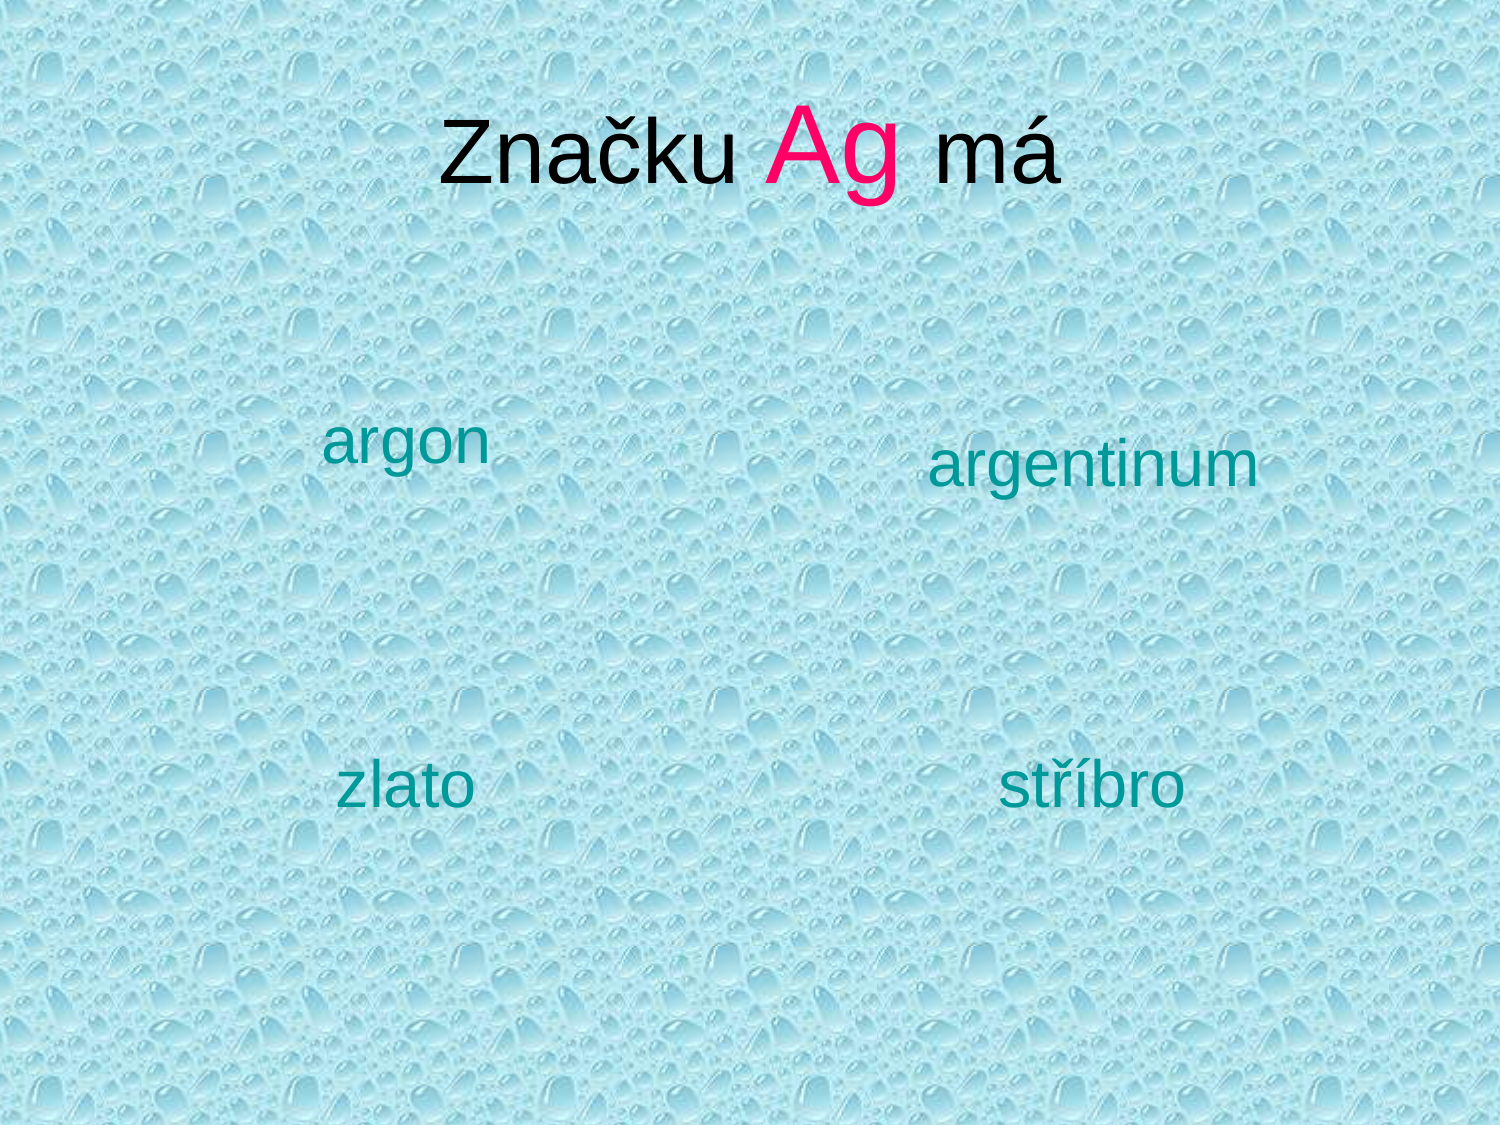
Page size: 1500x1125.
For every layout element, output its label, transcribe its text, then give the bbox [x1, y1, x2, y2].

table_header stříbro [763, 646, 1423, 1005]
table_header argon [75, 262, 737, 621]
title Značku Ag má [75, 45, 1426, 233]
table_header zlato [75, 646, 737, 1005]
picture [0, 0, 1500, 1125]
table_header argentinum [763, 262, 1425, 621]
